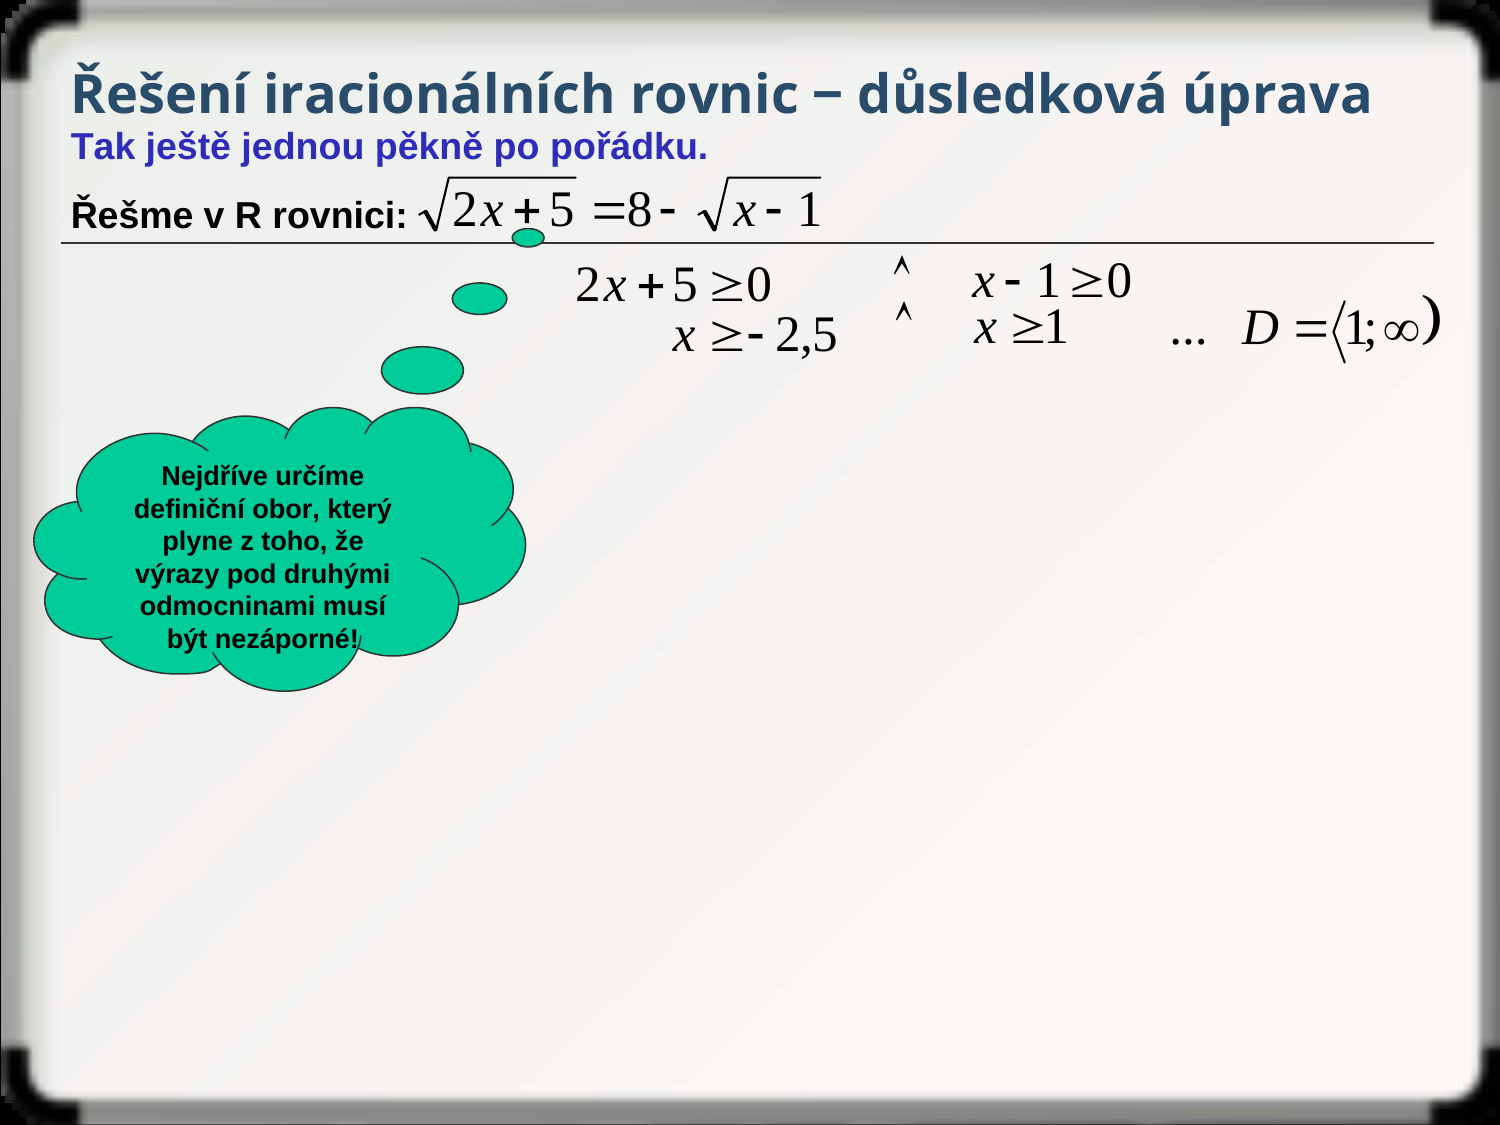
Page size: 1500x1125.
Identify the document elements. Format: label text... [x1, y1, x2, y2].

picture [0, 0, 1500, 1125]
text_box Řešme v R rovnici: [55, 166, 1408, 261]
text_box Nejdříve určíme definiční obor, který plyne z toho, že výrazy pod druhými odmocninami musí být nezáporné! [33, 407, 526, 692]
text_box Nejdříve určíme definiční obor, který plyne z toho, že výrazy pod druhými odmocninami musí být nezáporné! [381, 346, 464, 394]
chart [885, 250, 1142, 365]
chart [567, 254, 847, 373]
chart [1164, 289, 1442, 375]
text_box Řešení iracionálních rovnic ‒ důsledková úprava [55, 53, 1430, 97]
text_box Tak ještě jednou pěkně po pořádku. [55, 97, 1445, 192]
